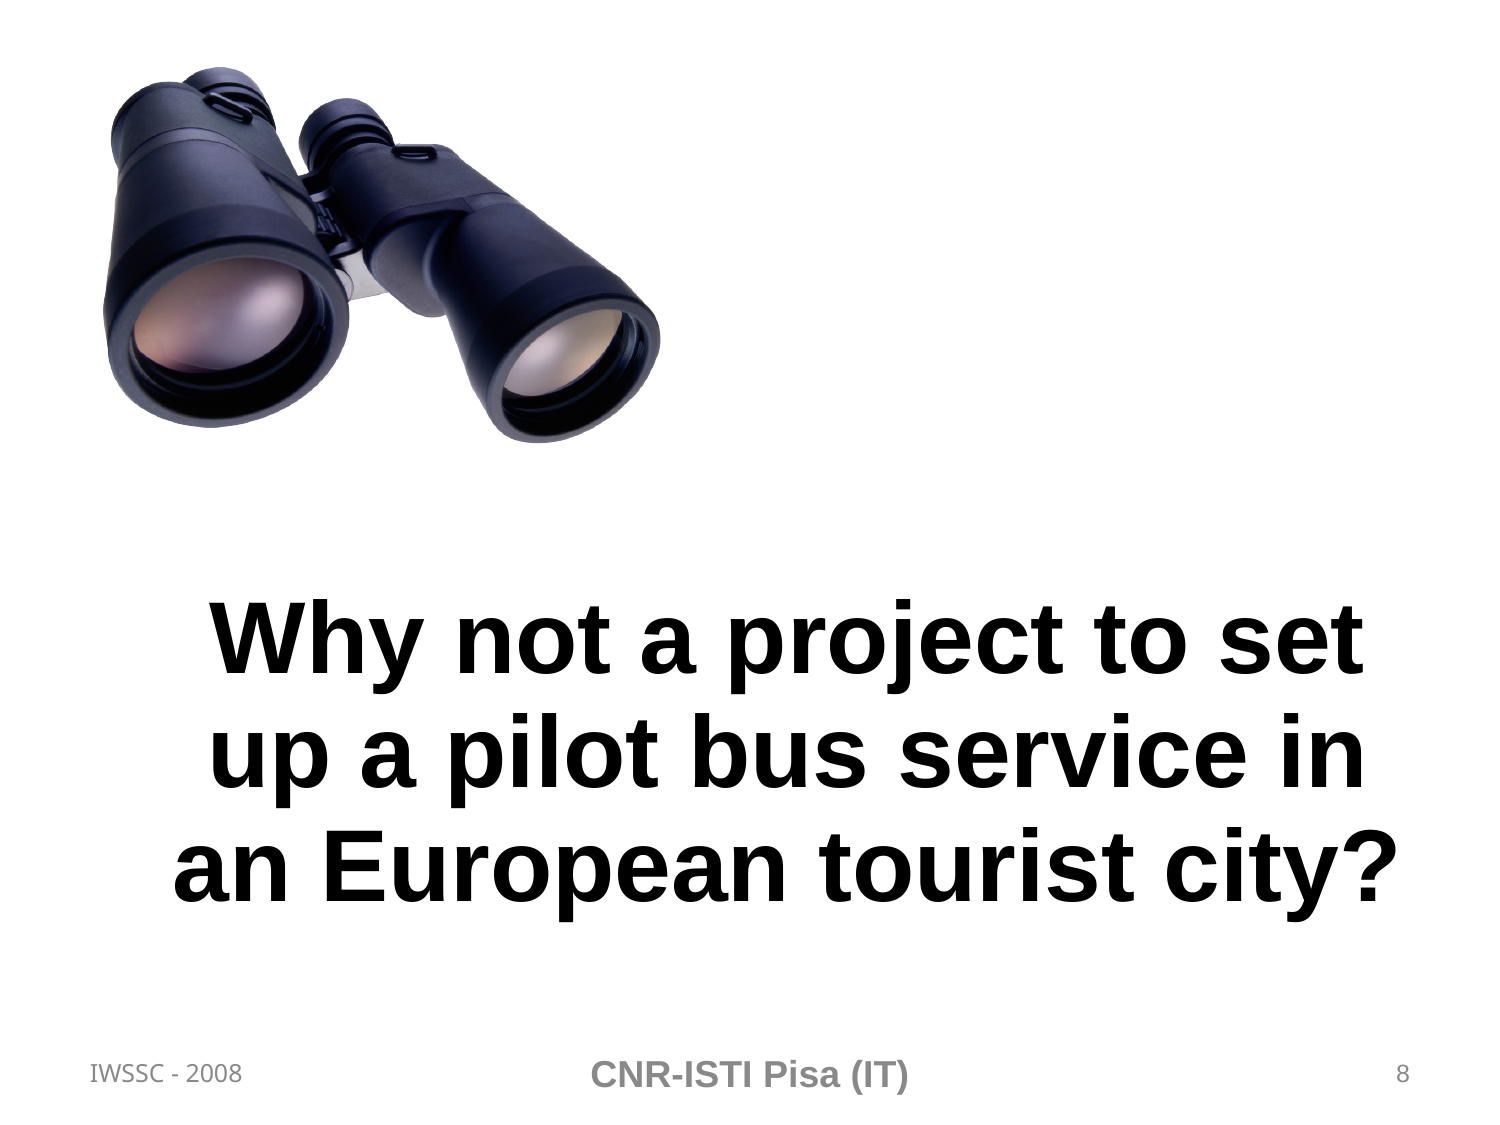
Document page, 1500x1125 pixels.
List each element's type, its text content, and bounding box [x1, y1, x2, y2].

text_box <number> [1074, 1042, 1426, 1103]
text_box CNR-ISTI Pisa (IT) [512, 1042, 988, 1103]
picture [99, 62, 663, 451]
text_box IWSSC - 2008 [74, 1042, 426, 1103]
title Why not a project to set up a pilot bus service in an European tourist city? [125, 474, 1450, 1030]
